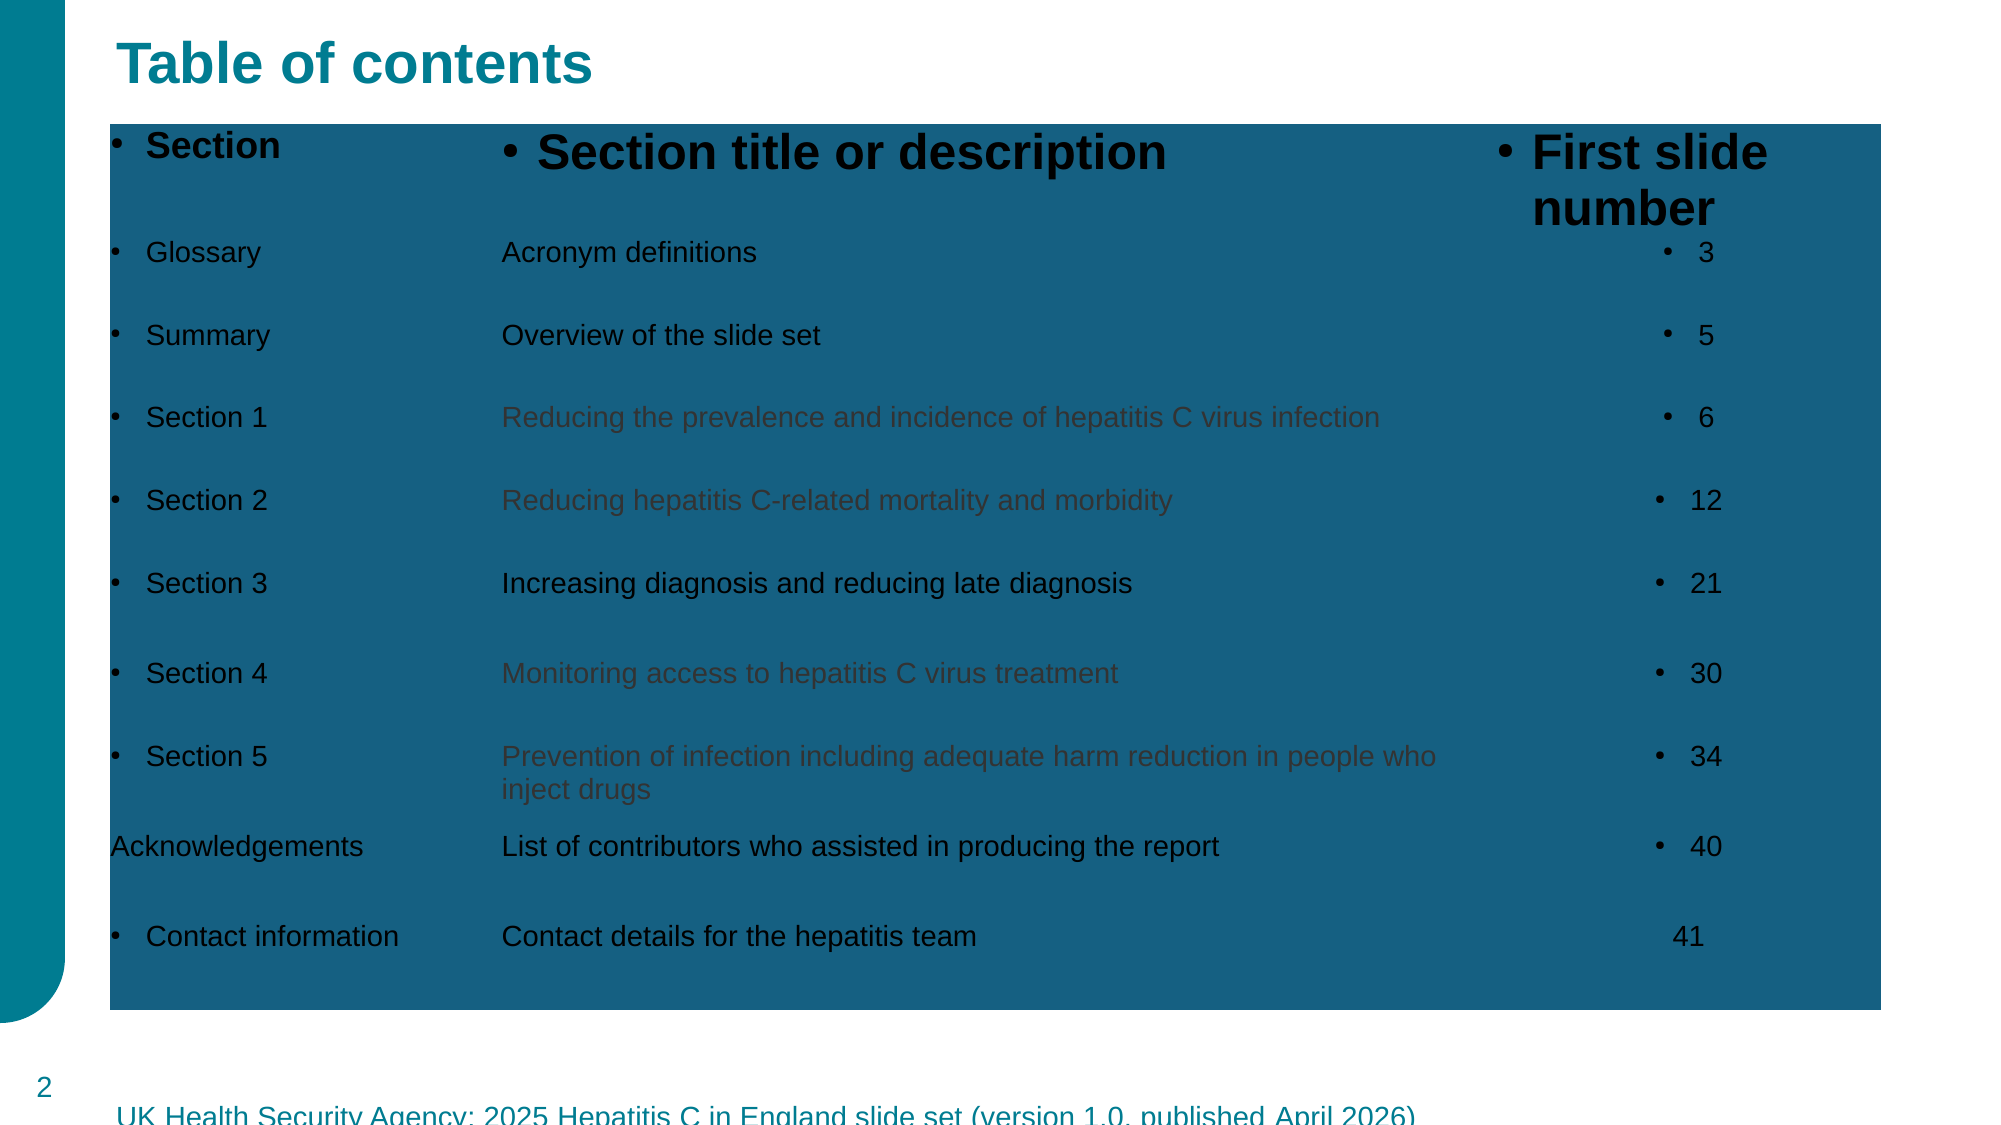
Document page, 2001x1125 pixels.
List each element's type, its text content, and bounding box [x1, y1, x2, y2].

table_cell 12 [1497, 484, 1881, 567]
table_cell Acronym definitions [502, 236, 1497, 319]
table_cell Section 5 [110, 740, 502, 830]
table_cell Contact details for the hepatitis team [502, 920, 1497, 1010]
table_cell Reducing the prevalence and incidence of hepatitis C virus infection [502, 401, 1497, 484]
table_cell Section 2 [110, 484, 502, 567]
table_cell Increasing diagnosis and reducing late diagnosis [502, 567, 1497, 657]
table_cell Contact information [110, 920, 502, 1010]
table_cell Section 3 [110, 567, 502, 657]
table_cell 3 [1497, 236, 1881, 319]
title Table of contents [101, 29, 1926, 189]
table_cell 41 [1497, 920, 1881, 1010]
table_cell Reducing hepatitis C-related mortality and morbidity [502, 484, 1497, 567]
table_cell Monitoring access to hepatitis C virus treatment [502, 657, 1497, 740]
table_header Section [110, 124, 502, 236]
table_cell 40 [1497, 830, 1881, 920]
table_cell Section 1 [110, 401, 502, 484]
text_box [21, 1056, 118, 1117]
table_header Section title or description [502, 124, 1497, 236]
table_cell 5 [1497, 319, 1881, 401]
table_cell Prevention of infection including adequate harm reduction in people who inject drugs [502, 740, 1497, 830]
table_cell 34 [1497, 740, 1881, 830]
table_cell Summary [110, 319, 502, 401]
table_cell Acknowledgements [110, 830, 502, 920]
table_cell 6 [1497, 401, 1881, 484]
table_cell Section 4 [110, 657, 502, 740]
text_box UK Health Security Agency: 2025 Hepatitis C in England slide set (version 1.0, published April 2026) [101, 1056, 1743, 1116]
table_header First slide number [1497, 124, 1881, 236]
table_cell List of contributors who assisted in producing the report [502, 830, 1497, 920]
table_cell 21 [1497, 567, 1881, 657]
table_cell Glossary [110, 236, 502, 319]
table_cell Overview of the slide set [502, 319, 1497, 401]
table_cell 30 [1497, 657, 1881, 740]
